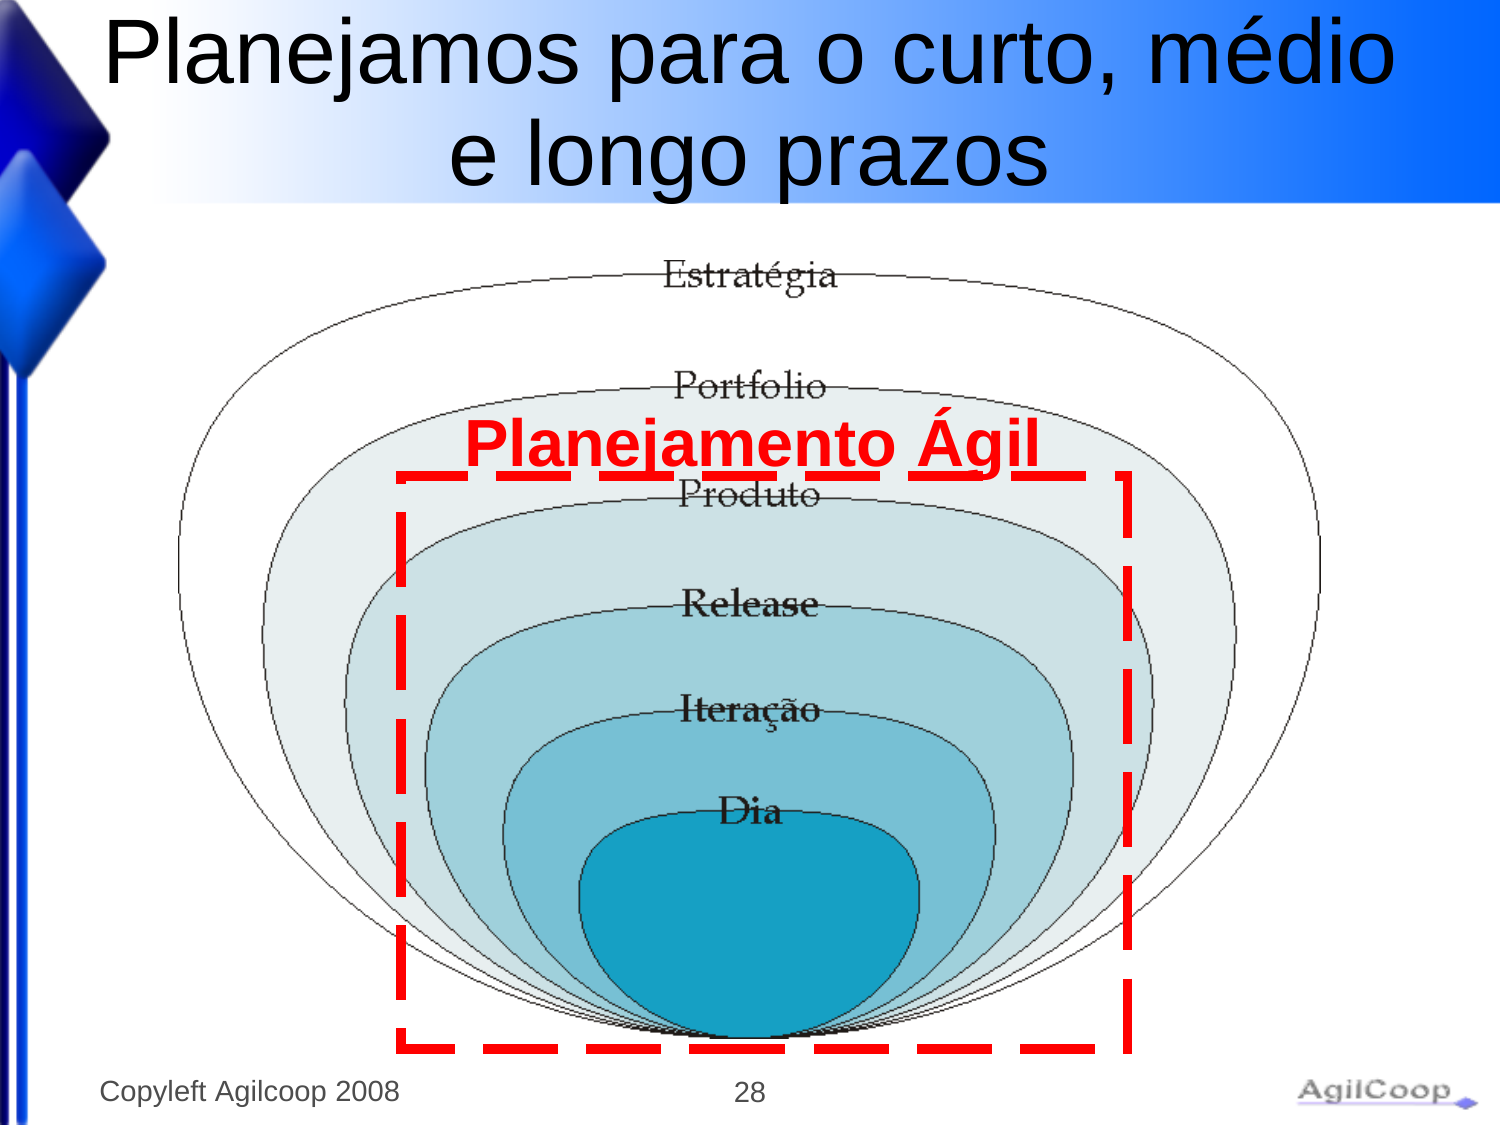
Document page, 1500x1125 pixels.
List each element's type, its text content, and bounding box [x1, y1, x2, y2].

text_box Planejamento Ágil [449, 397, 1058, 489]
title Planejamos para o curto, médio e longo prazos [75, 0, 1426, 216]
picture [0, 0, 1500, 1125]
